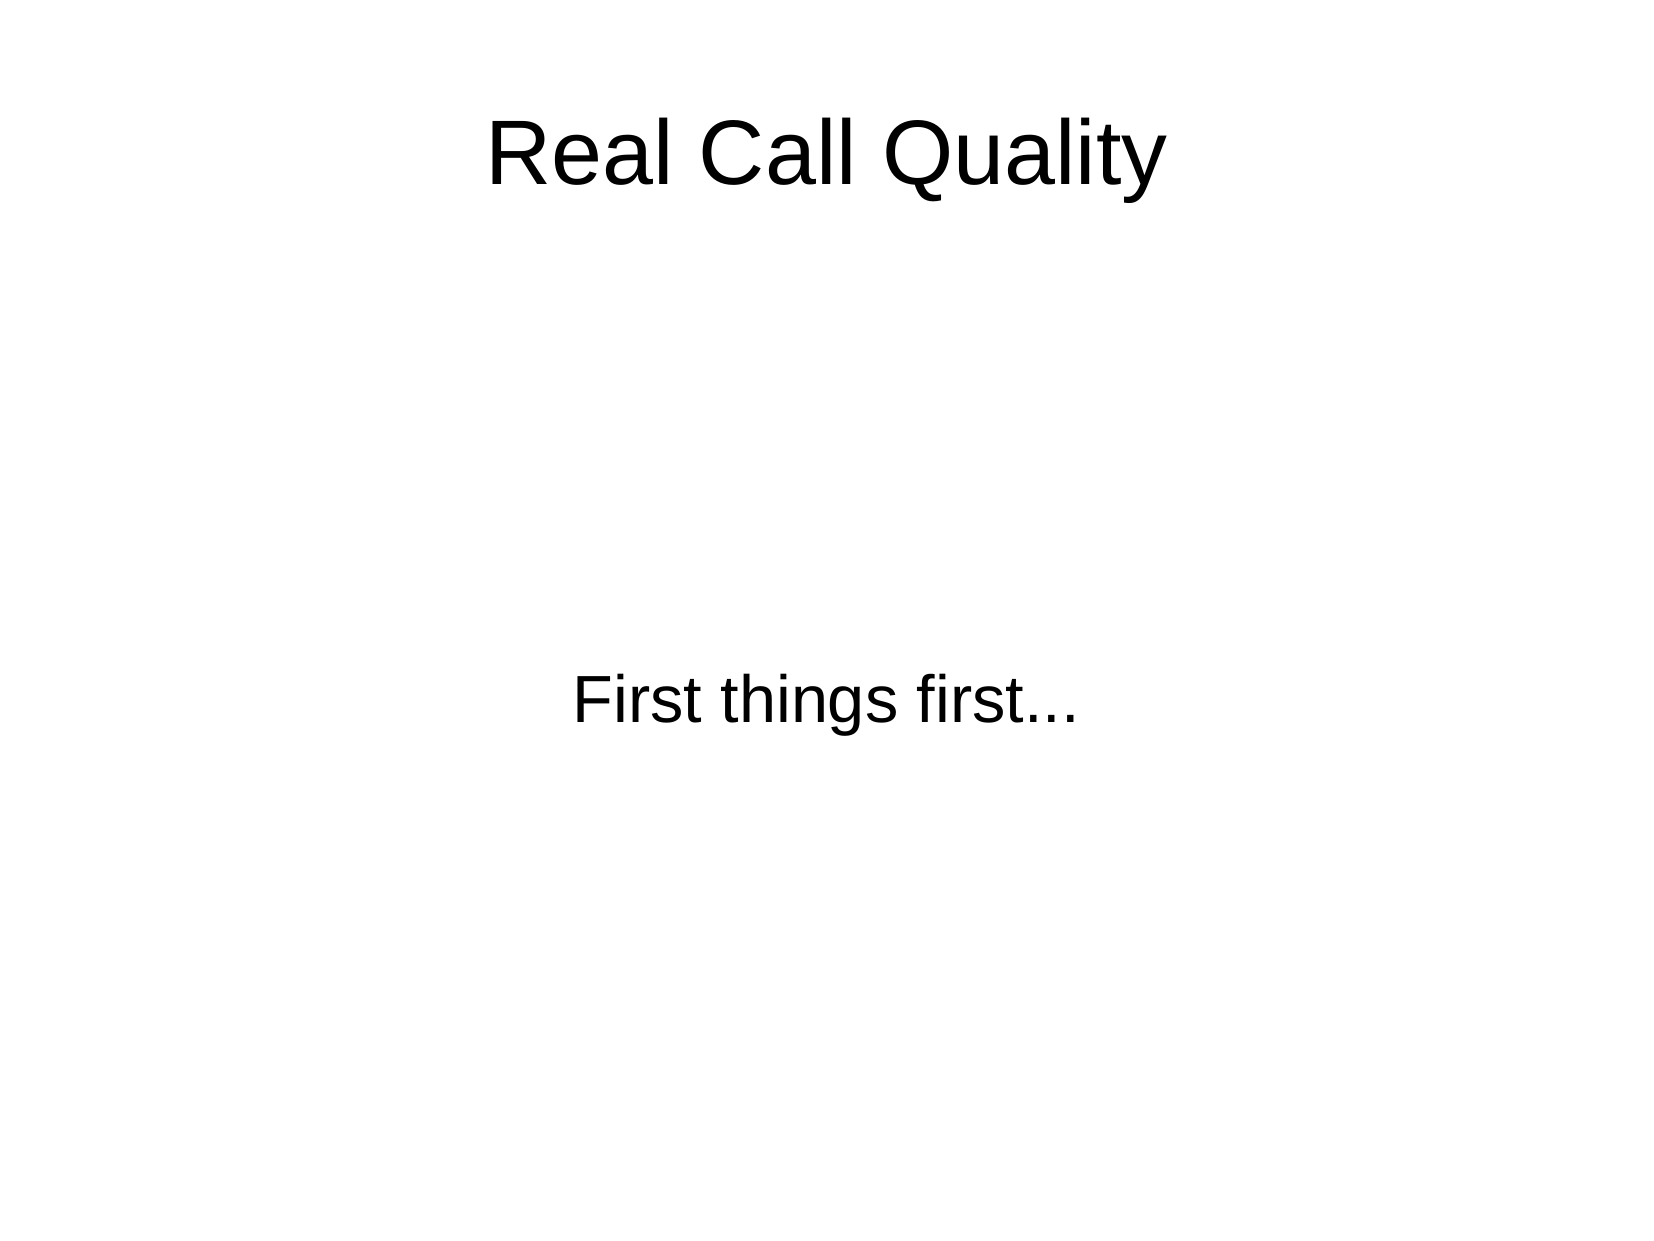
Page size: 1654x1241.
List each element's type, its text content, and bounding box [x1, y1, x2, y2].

subtitle First things first... [82, 297, 1571, 1102]
title Real Call Quality [82, 49, 1571, 257]
